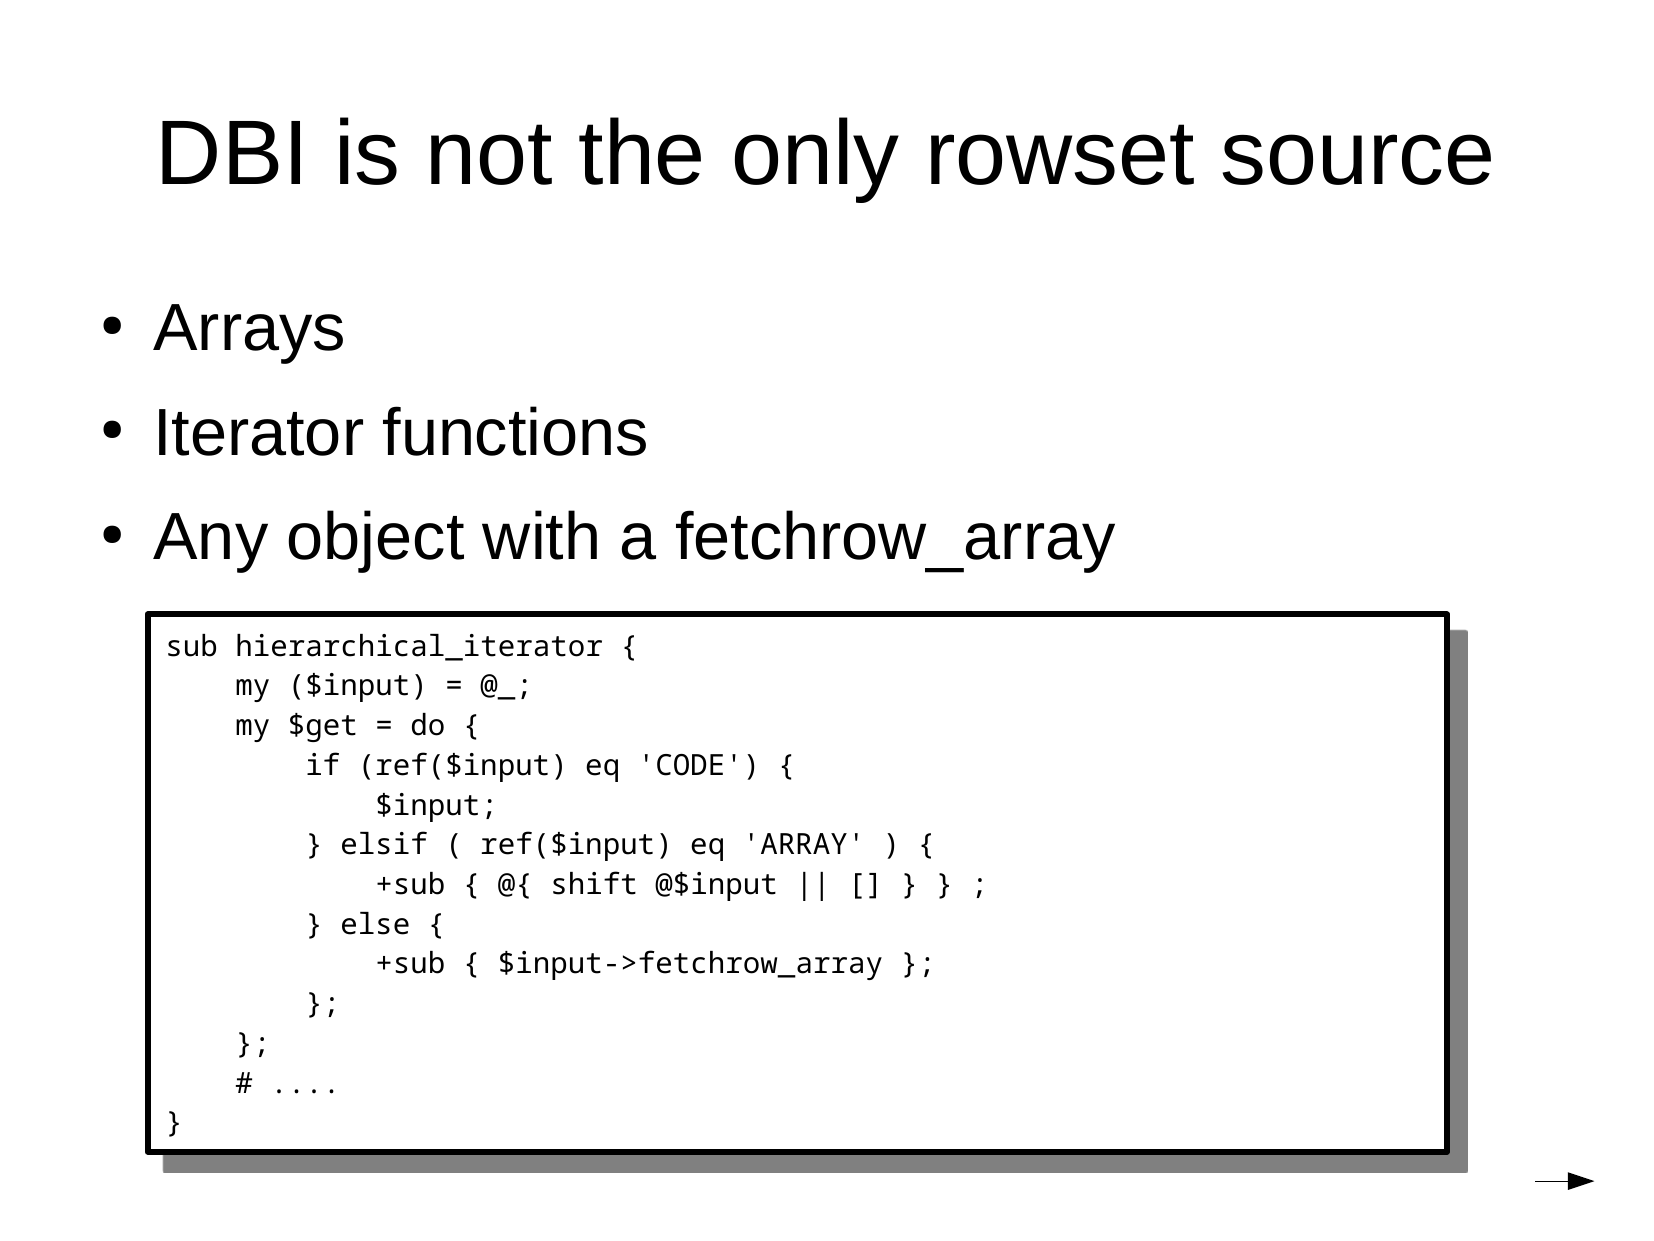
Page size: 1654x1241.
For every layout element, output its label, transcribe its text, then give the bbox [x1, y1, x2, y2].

title DBI is not the only rowset source [82, 56, 1571, 250]
text_box sub hierarchical_iterator { my ($input) = @_; my $get = do { if (ref($input) eq 'CODE') { $input; } elsif ( ref($input) eq 'ARRAY' ) { +sub { @{ shift @$input || [] } } ; } else { +sub { $input->fetchrow_array }; }; }; # .... } [147, 614, 1447, 1016]
list Arrays Iterator functions Any object with a fetchrow_array [82, 290, 1571, 1094]
